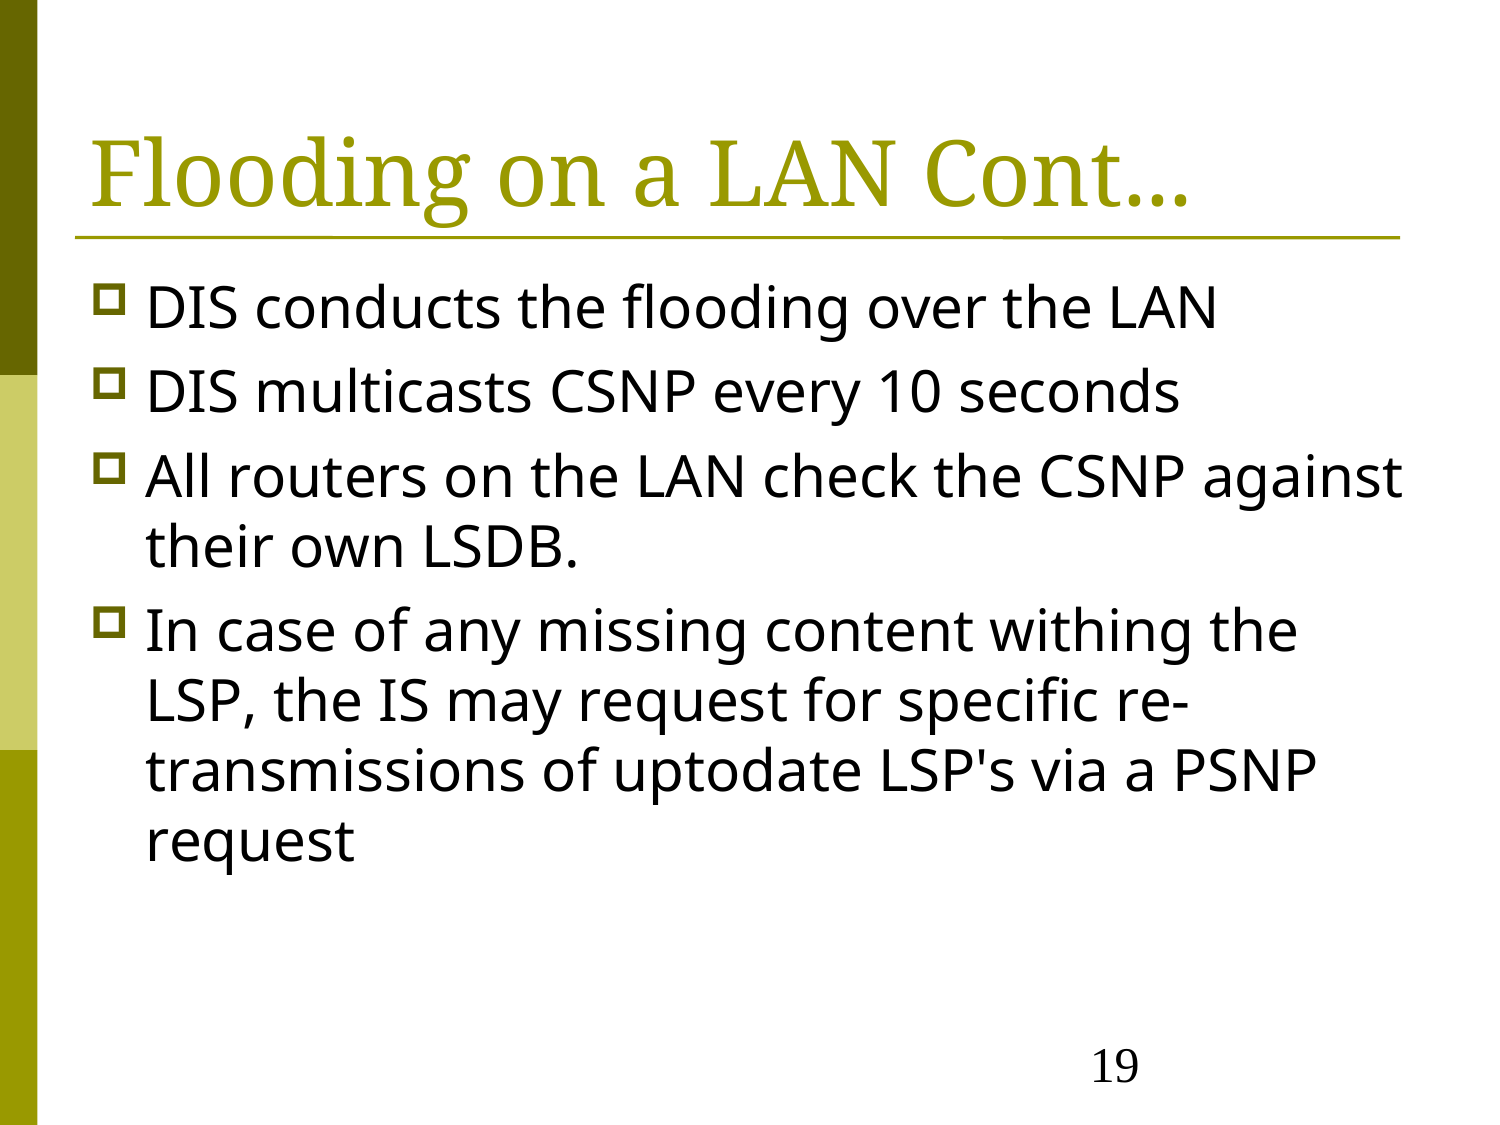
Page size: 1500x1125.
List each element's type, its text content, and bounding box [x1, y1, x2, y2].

text_box <number> [1074, 1025, 1425, 1101]
list DIS conducts the flooding over the LAN DIS multicasts CSNP every 10 seconds All routers on the LAN check the CSNP against their own LSDB. In case of any missing content withing the LSP, the IS may request for specific re-transmissions of uptodate LSP's via a PSNP request [75, 262, 1426, 1006]
title Flooding on a LAN Cont... [75, 45, 1426, 233]
